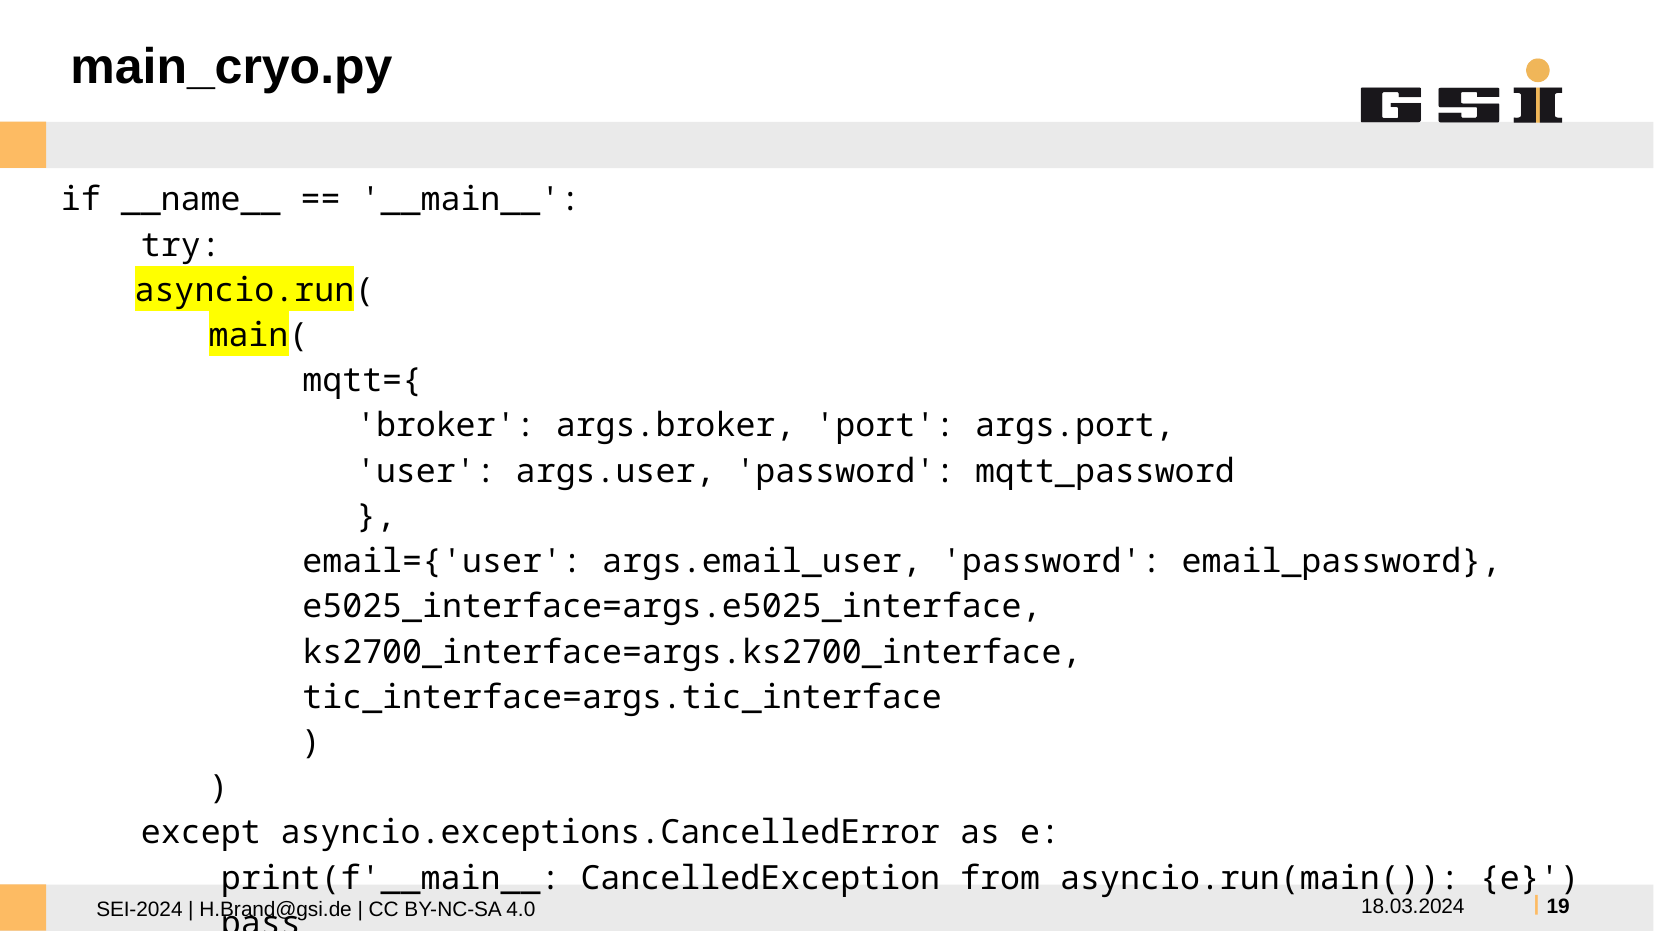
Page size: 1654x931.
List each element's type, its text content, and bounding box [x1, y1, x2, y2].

picture [1359, 56, 1564, 125]
title main_cryo.py [70, 13, 1081, 120]
text_box if __name__ == '__main__': try: asyncio.run( main( mqtt={ 'broker': args.broker, 'port': args.port, 'user': args.user, 'password': mqtt_password }, email={'user': args.email_user, 'password': email_password}, e5025_interface=args.e5025_interface, ks2700_interface=args.ks2700_interface, tic_interface=args.tic_interface ) ) except asyncio.exceptions.CancelledError as e: print(f'__main__: CancelledException from asyncio.run(main()): {e}') pass [46, 167, 1615, 931]
